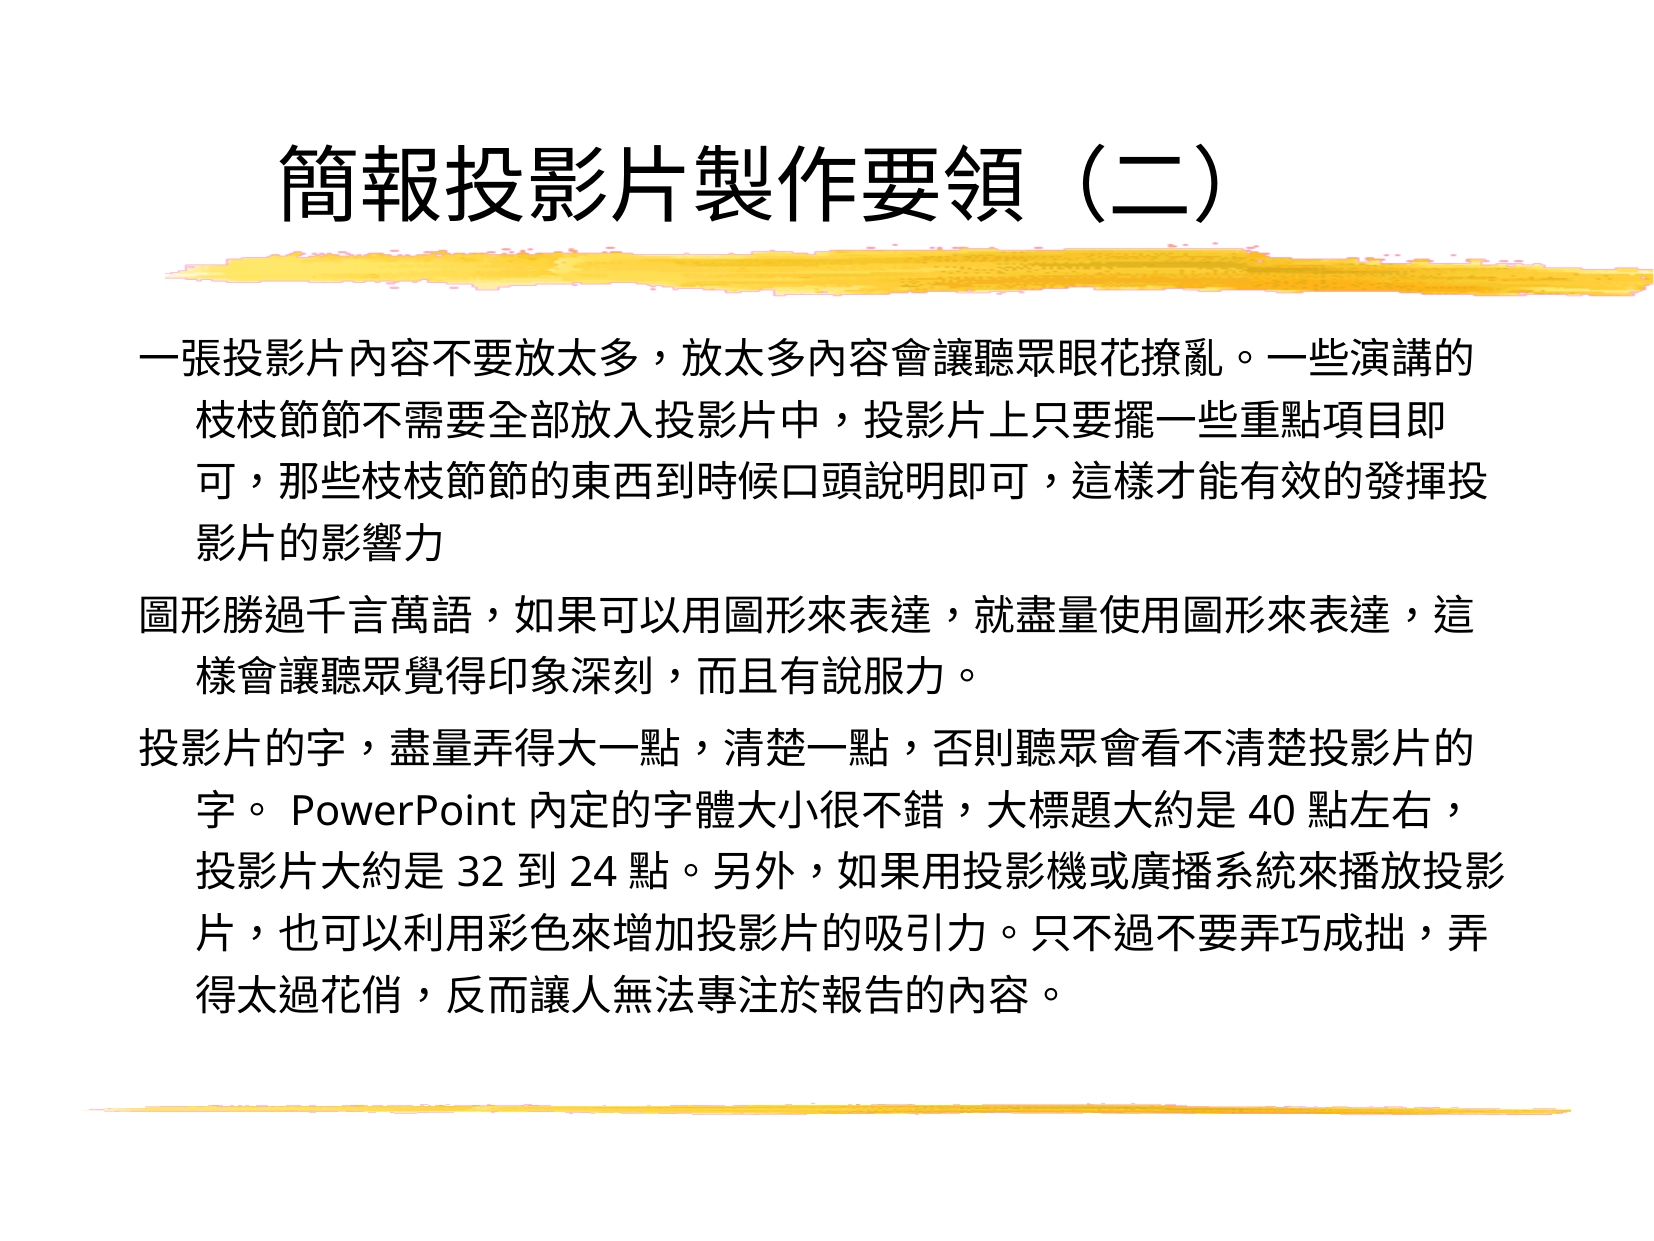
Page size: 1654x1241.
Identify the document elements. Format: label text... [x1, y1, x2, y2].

picture [82, 1102, 1571, 1117]
picture [165, 237, 1654, 308]
list 一張投影片內容不要放太多，放太多內容會讓聽眾眼花撩亂。一些演講的枝枝節節不需要全部放入投影片中，投影片上只要擺一些重點項目即可，那些枝枝節節的東西到時候口頭說明即可，這樣才能有效的發揮投影片的影響力 圖形勝過千言萬語，如果可以用圖形來表達，就盡量使用圖形來表達，這樣會讓聽眾覺得印象深刻，而且有說服力。 投影片的字，盡量弄得大一點，清楚一點，否則聽眾會看不清楚投影片的字。PowerPoint內定的字體大小很不錯，大標題大約是40點左右，投影片大約是32到24點。另外，如果用投影機或廣播系統來播放投影片，也可以利用彩色來增加投影片的吸引力。只不過不要弄巧成拙，弄得太過花俏，反而讓人無法專注於報告的內容。 [124, 316, 1530, 1061]
title 簡報投影片製作要領（二） [73, 41, 1479, 249]
